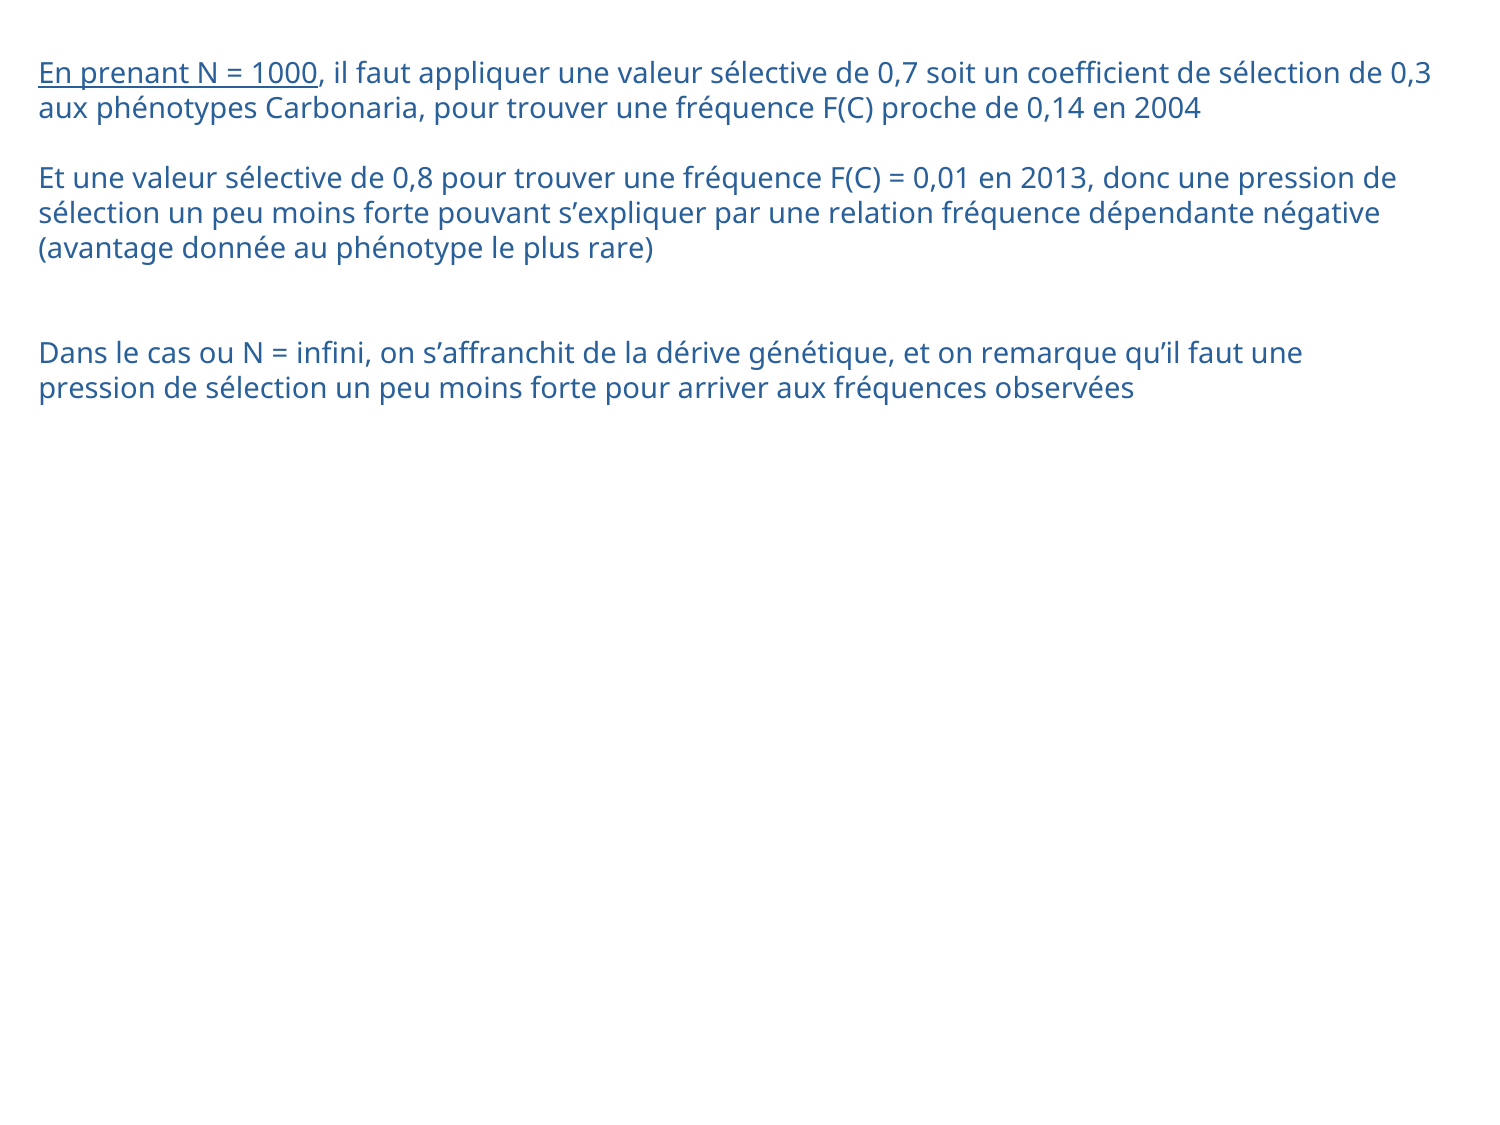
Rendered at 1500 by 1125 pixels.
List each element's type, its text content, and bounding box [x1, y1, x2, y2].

text_box En prenant N = 1000, il faut appliquer une valeur sélective de 0,7 soit un coefficient de sélection de 0,3 aux phénotypes Carbonaria, pour trouver une fréquence F(C) proche de 0,14 en 2004 Et une valeur sélective de 0,8 pour trouver une fréquence F(C) = 0,01 en 2013, donc une pression de sélection un peu moins forte pouvant s’expliquer par une relation fréquence dépendante négative (avantage donnée au phénotype le plus rare) Dans le cas ou N = infini, on s’affranchit de la dérive génétique, et on remarque qu’il faut une pression de sélection un peu moins forte pour arriver aux fréquences observées [23, 47, 1500, 603]
